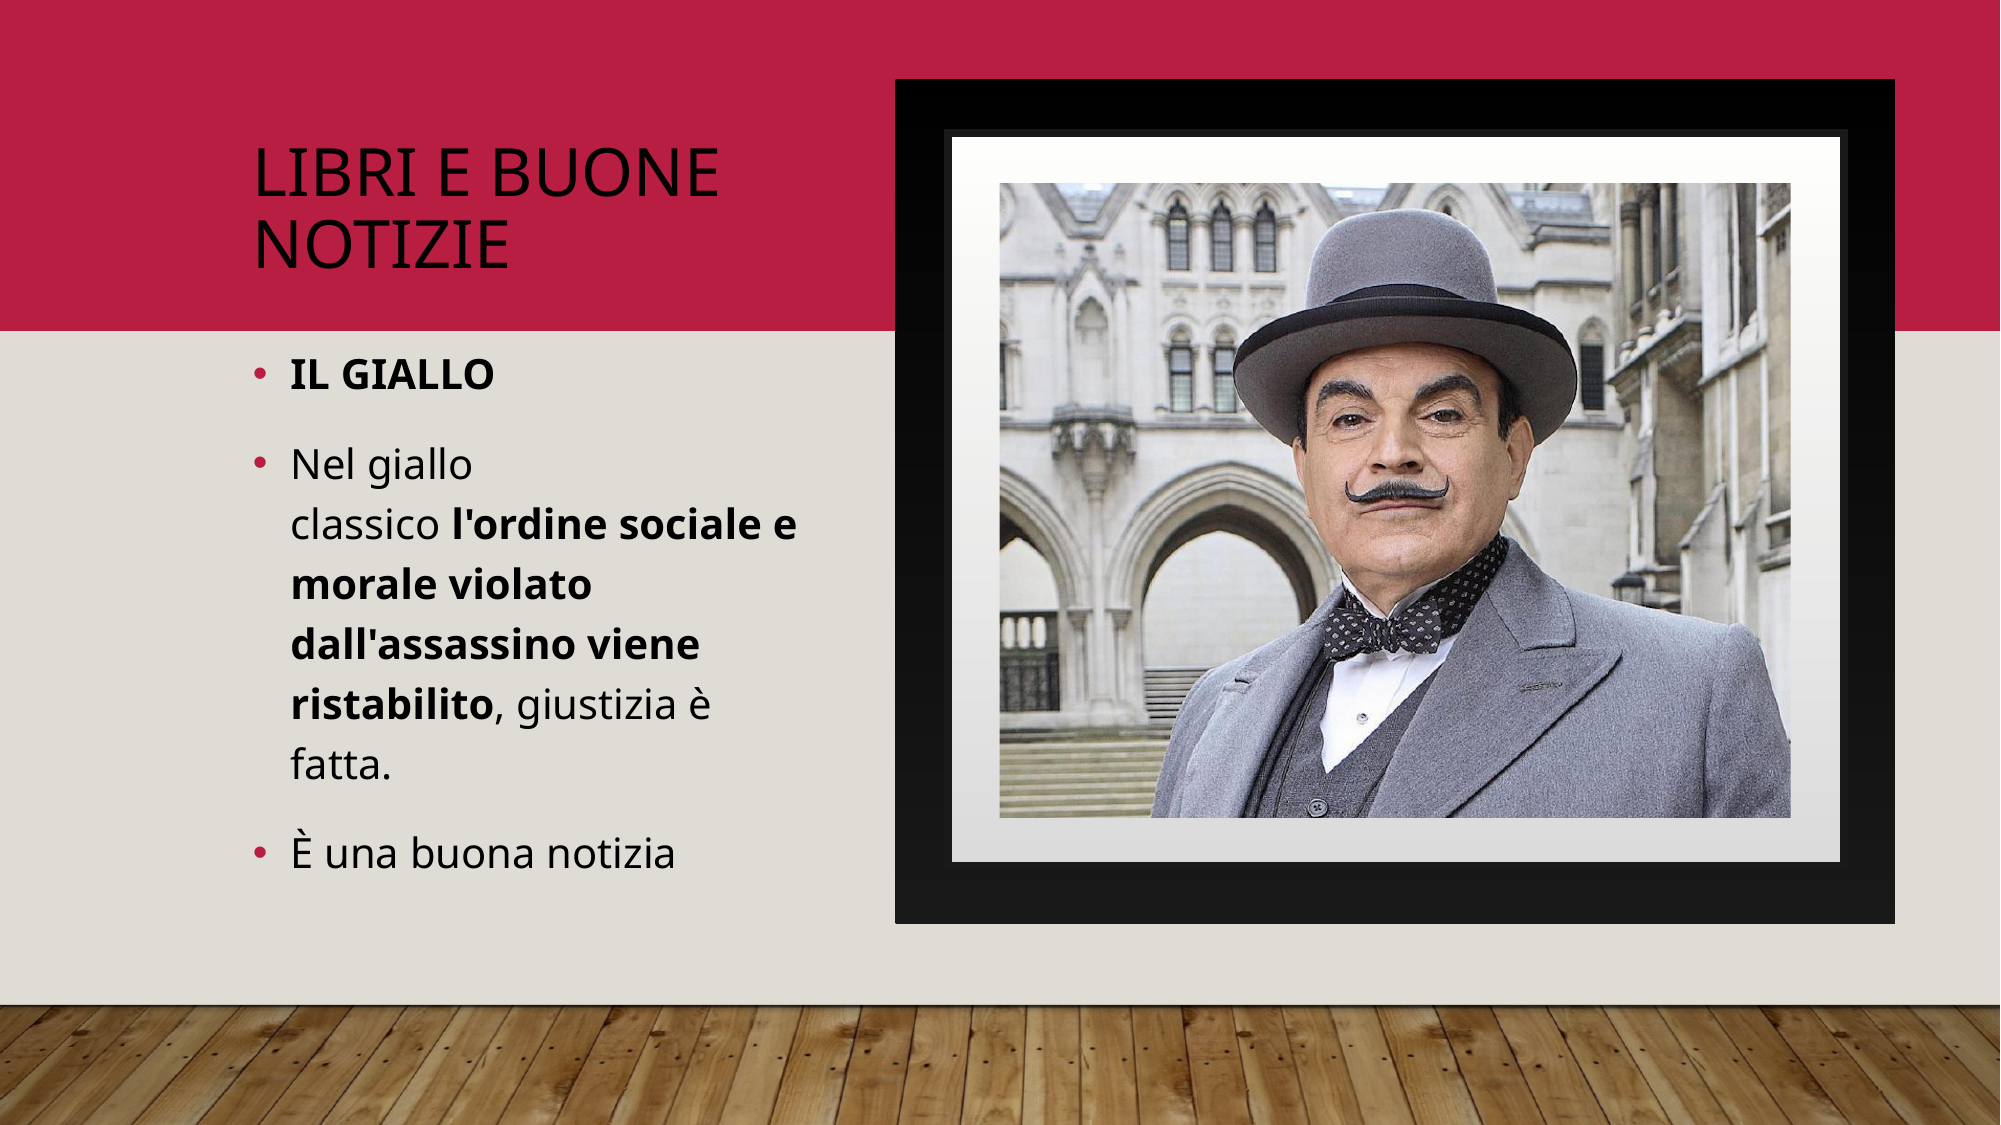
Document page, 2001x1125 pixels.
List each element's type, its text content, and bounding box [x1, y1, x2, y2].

picture [0, 1005, 2000, 1125]
text_box [0, 0, 2000, 1005]
title LIBRI E BUONE NOTIZIE [238, 131, 818, 305]
picture [999, 183, 1791, 818]
list IL GIALLO Nel giallo classico l'ordine sociale e morale violato dall'assassino viene ristabilito, giustizia è fatta. È una buona notizia [238, 330, 817, 897]
